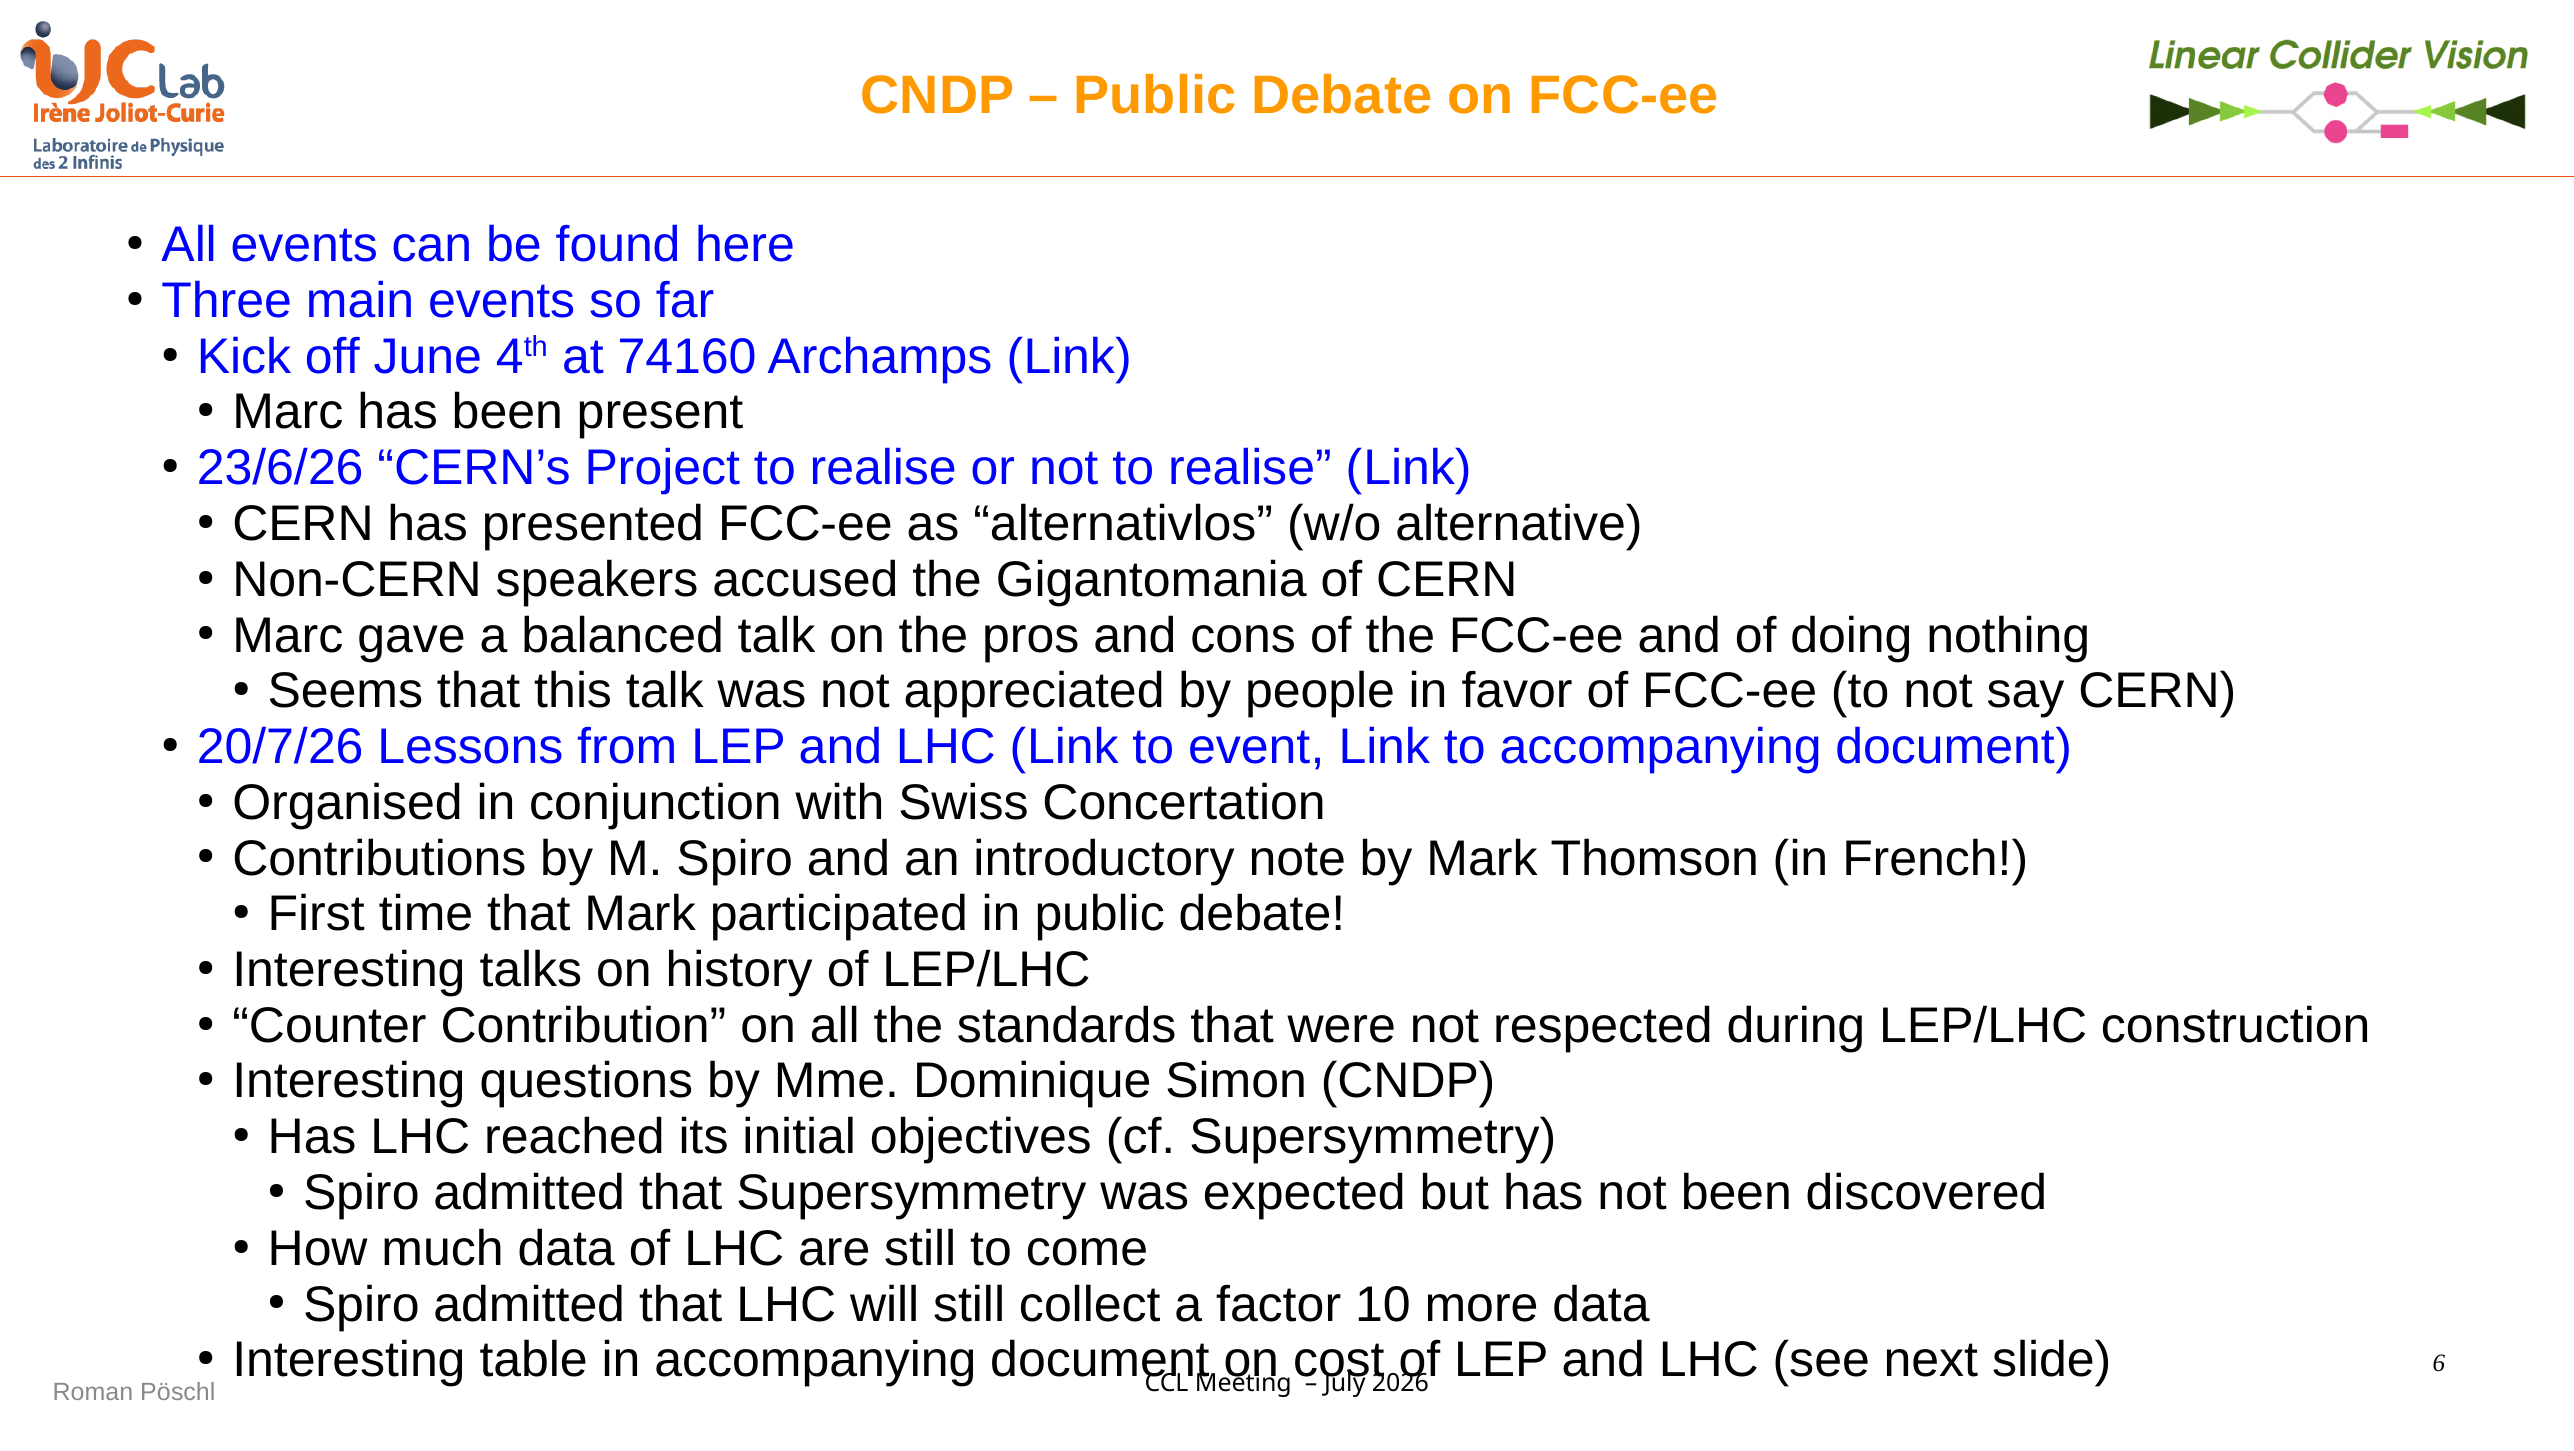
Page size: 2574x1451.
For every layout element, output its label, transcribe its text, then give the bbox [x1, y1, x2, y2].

picture [4, 5, 240, 184]
text_box All events can be found here Three main events so far Kick off June 4th at 74160 Archamps (Link) Marc has been present 23/6/26 “CERN’s Project to realise or not to realise” (Link) CERN has presented FCC-ee as “alternativlos” (w/o alternative) Non-CERN speakers accused the Gigantomania of CERN Marc gave a balanced talk on the pros and cons of the FCC-ee and of doing nothing Seems that this talk was not appreciated by people in favor of FCC-ee (to not say CERN) 20/7/26 Lessons from LEP and LHC (Link to event, Link to accompanying document) Organised in conjunction with Swiss Concertation Contributions by M. Spiro and an introductory note by Mark Thomson (in French!) First time that Mark participated in public debate! Interesting talks on history of LEP/LHC “Counter Contribution” on all the standards that were not respected during LEP/LHC construction Interesting questions by Mme. Dominique Simon (CNDP) Has LHC reached its initial objectives (cf. Supersymmetry) Spiro admitted that Supersymmetry was expected but has not been discovered How much data of LHC are still to come Spiro admitted that LHC will still collect a factor 10 more data Interesting table in accompanying document on cost of LEP and LHC (see next slide) [111, 209, 2402, 1395]
title CNDP – Public Debate on FCC-ee [132, 29, 2449, 159]
picture [2449, 29, 2538, 150]
